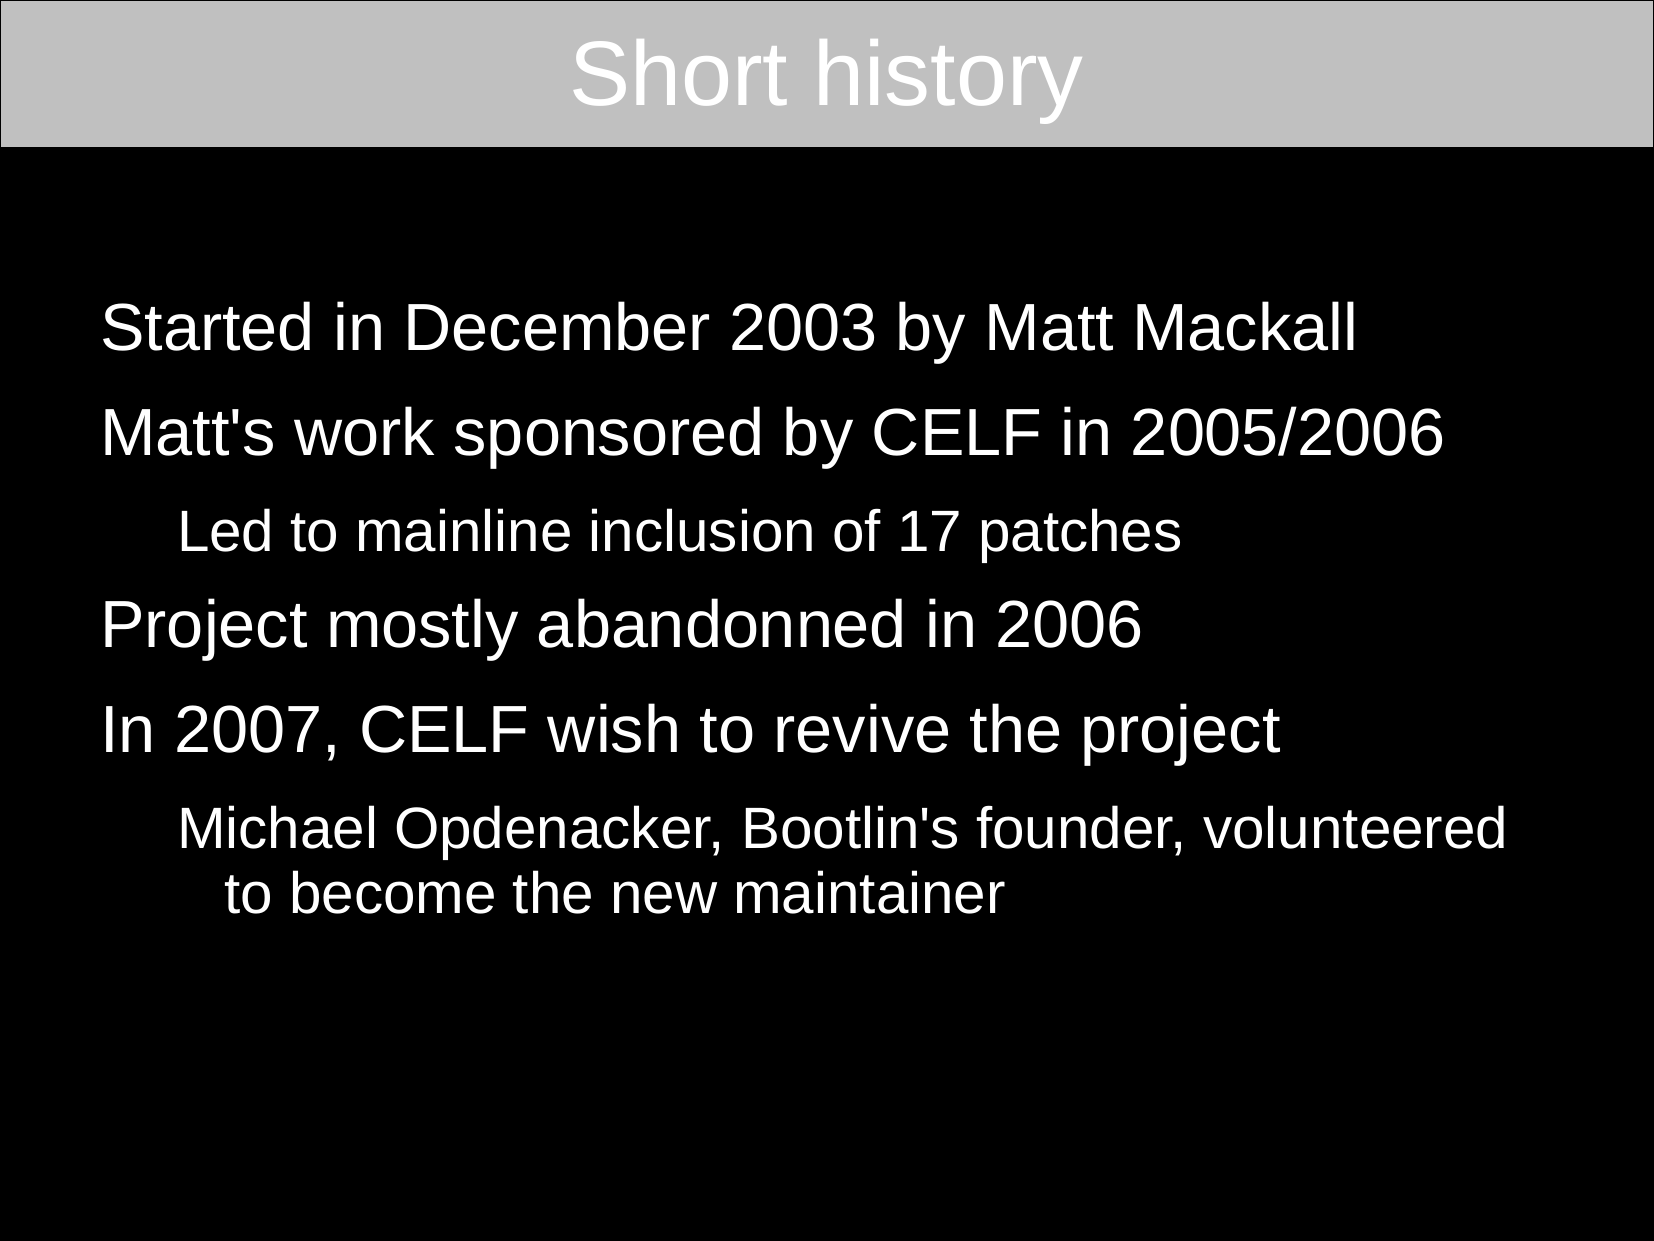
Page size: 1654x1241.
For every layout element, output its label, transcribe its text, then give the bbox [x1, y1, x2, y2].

list Started in December 2003 by Matt Mackall Matt's work sponsored by CELF in 2005/2006 Led to mainline inclusion of 17 patches Project mostly abandonned in 2006 In 2007, CELF wish to revive the project Michael Opdenacker, Bootlin's founder, volunteered to become the new maintainer [82, 290, 1571, 1109]
title Short history [0, 0, 1654, 148]
